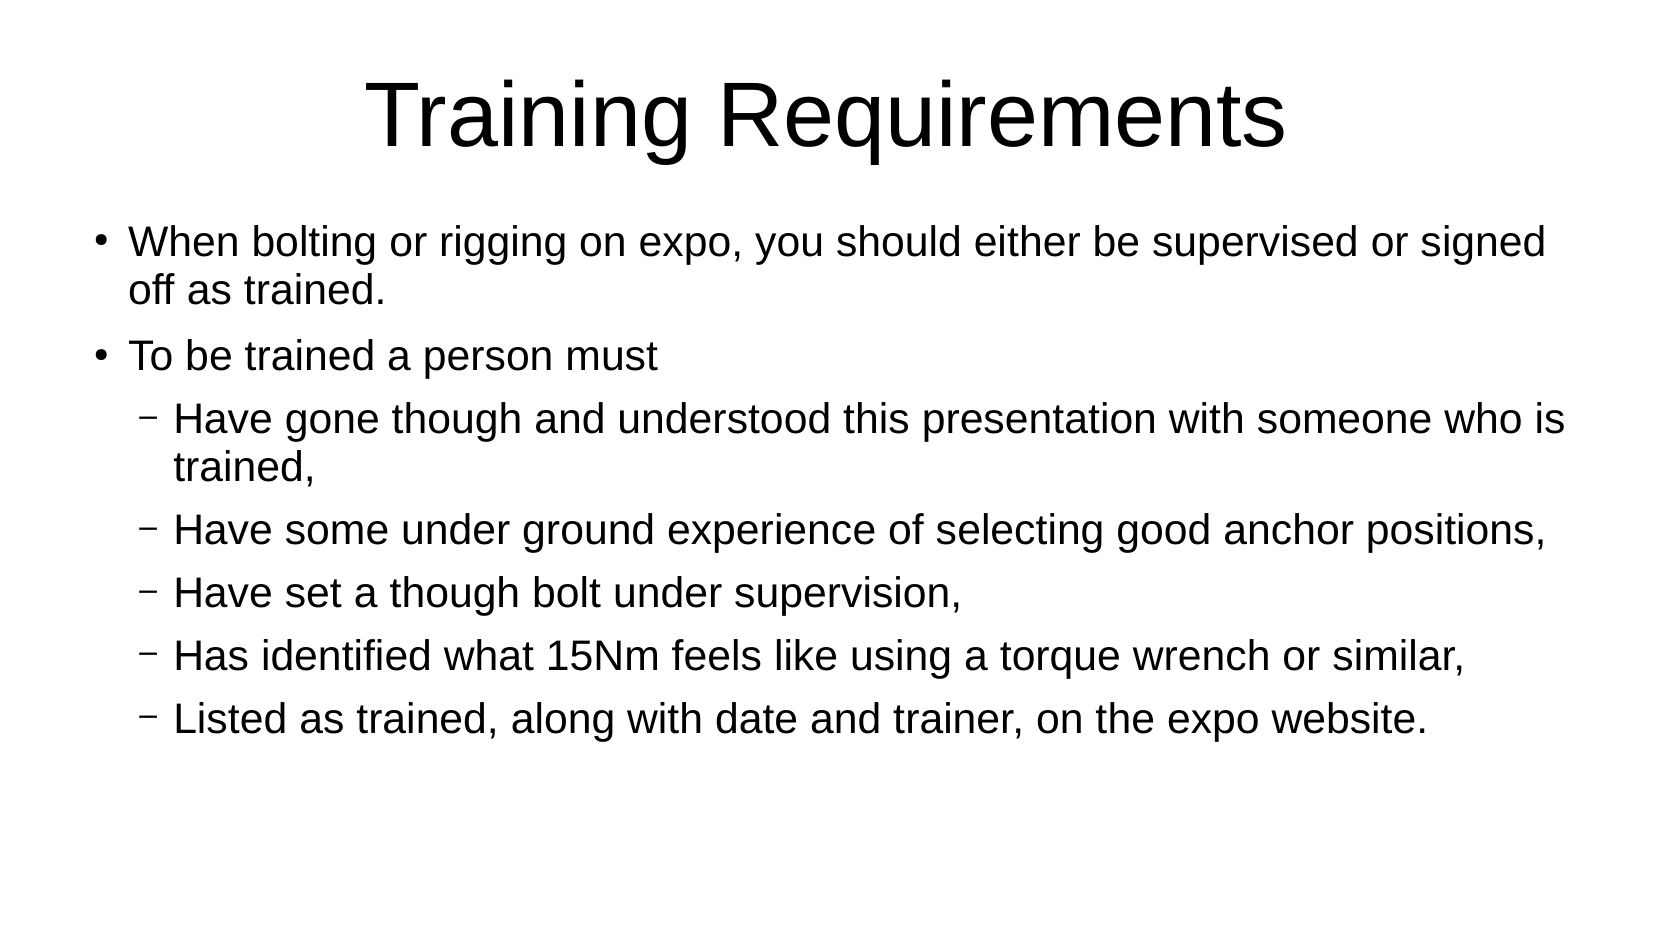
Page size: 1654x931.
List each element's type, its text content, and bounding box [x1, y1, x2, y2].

list When bolting or rigging on expo, you should either be supervised or signed off as trained. To be trained a person must Have gone though and understood this presentation with someone who is trained, Have some under ground experience of selecting good anchor positions, Have set a though bolt under supervision, Has identified what 15Nm feels like using a torque wrench or similar, Listed as trained, along with date and trainer, on the expo website. [82, 217, 1571, 758]
title Training Requirements [82, 37, 1571, 193]
